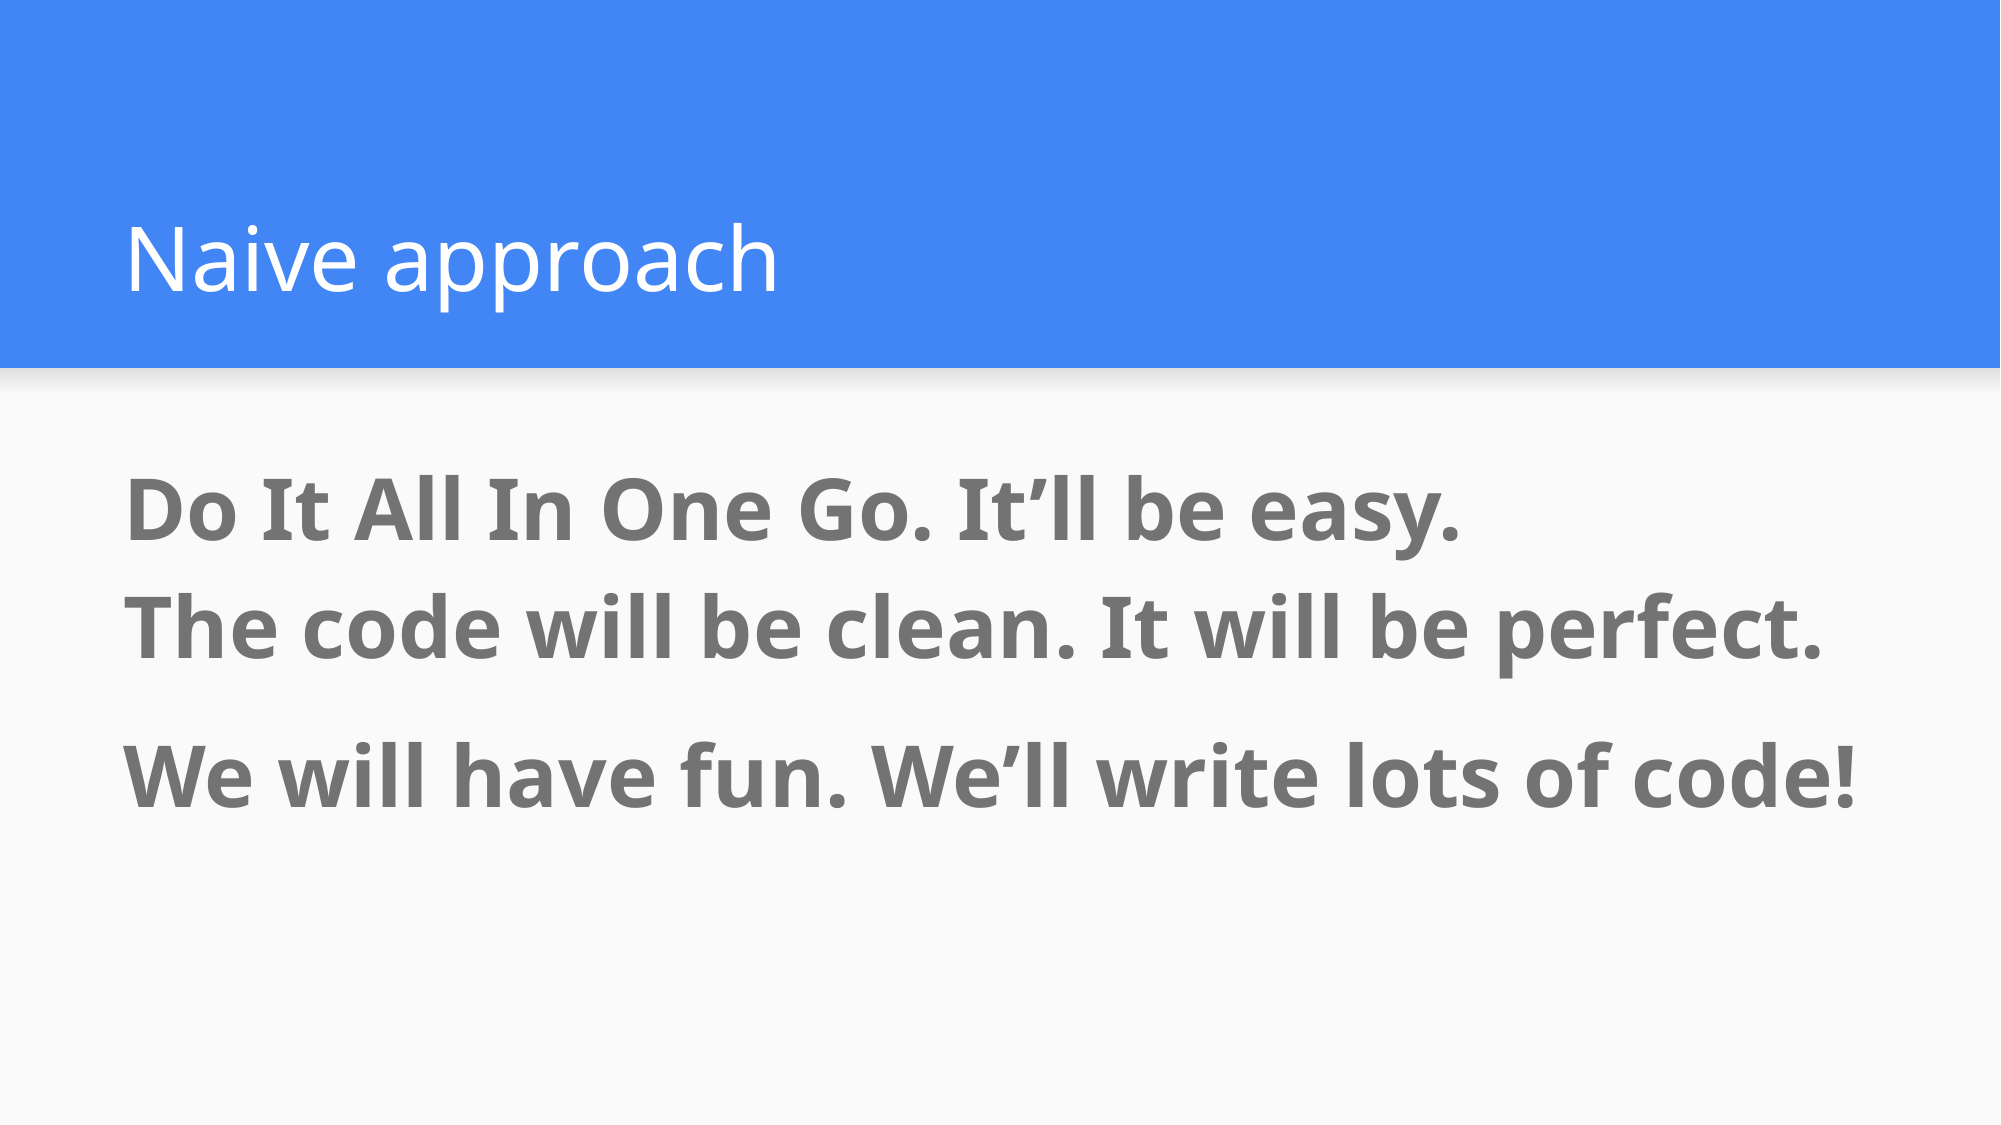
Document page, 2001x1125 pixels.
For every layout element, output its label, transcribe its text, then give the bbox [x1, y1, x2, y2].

list Do It All In One Go. It’ll be easy. The code will be clean. It will be perfect. We will have fun. We’ll write lots of code! [103, 419, 1902, 1050]
title Naive approach [103, 161, 1902, 330]
